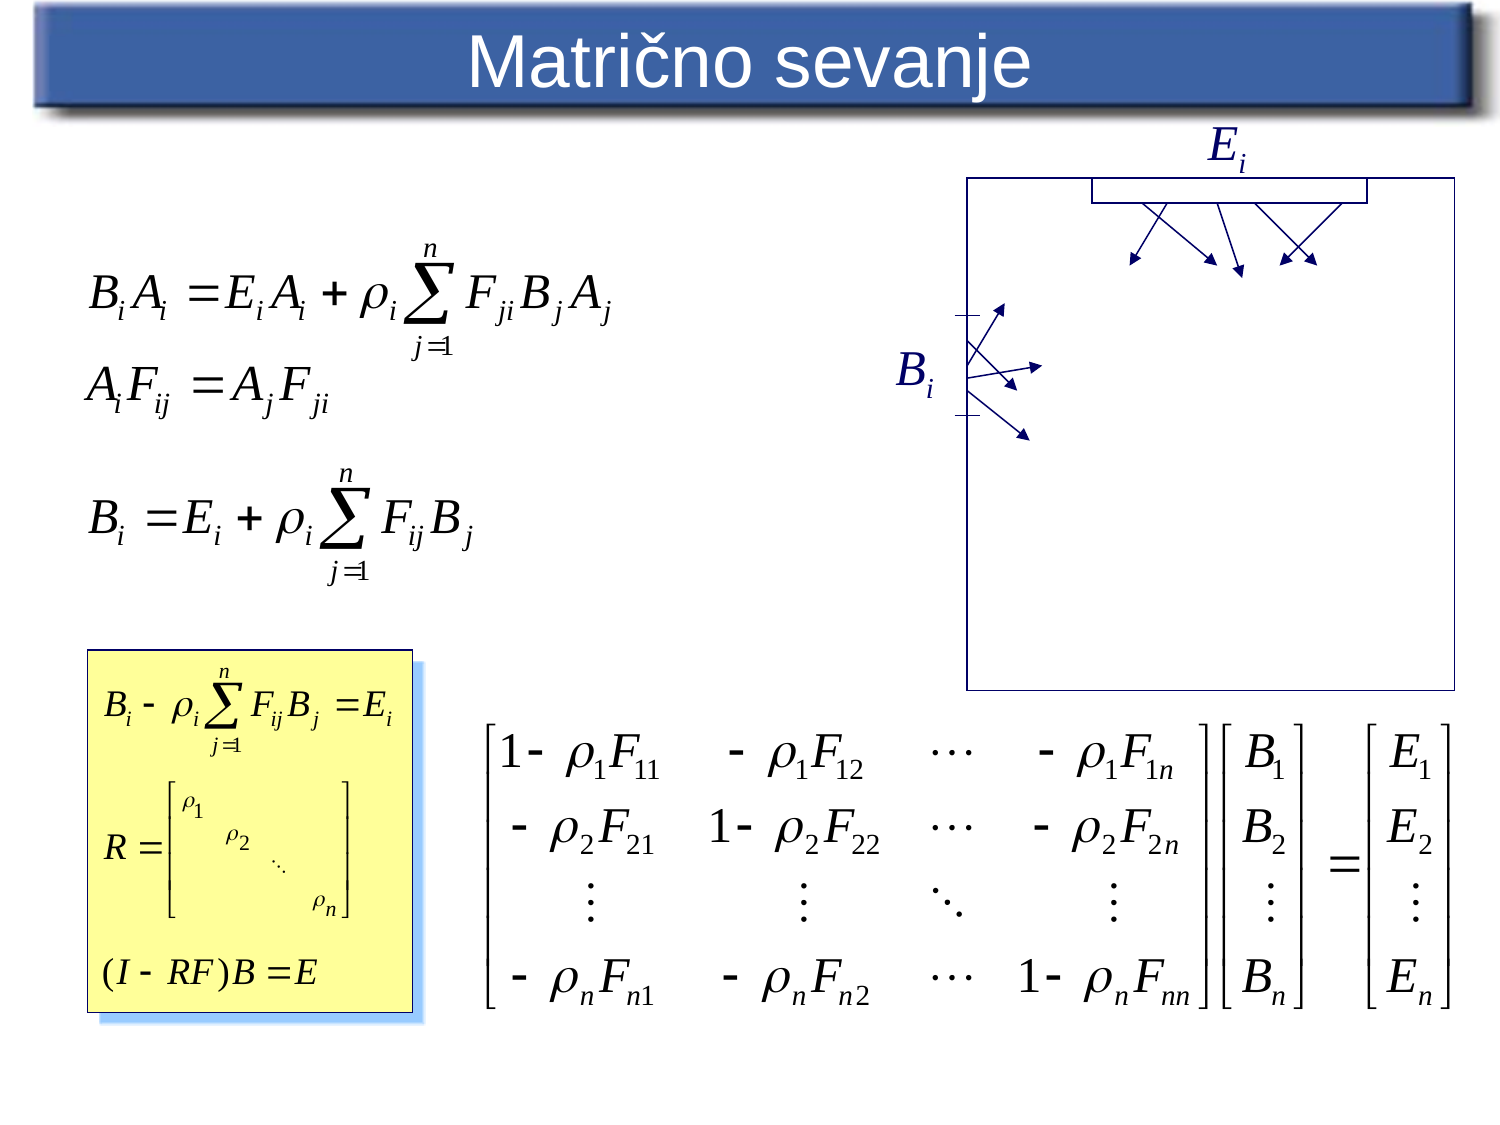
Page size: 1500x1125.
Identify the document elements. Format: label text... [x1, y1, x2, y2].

text_box [87, 650, 413, 1013]
text_box Bi [880, 328, 949, 412]
picture [32, 0, 1193, 127]
chart [78, 450, 488, 596]
chart [97, 654, 400, 764]
chart [75, 224, 625, 430]
chart [474, 712, 1468, 1022]
picture [1262, 0, 1500, 127]
text_box Ei [1193, 103, 1262, 187]
chart [97, 774, 363, 925]
title Matrično sevanje [112, 0, 1388, 110]
chart [96, 949, 325, 1000]
